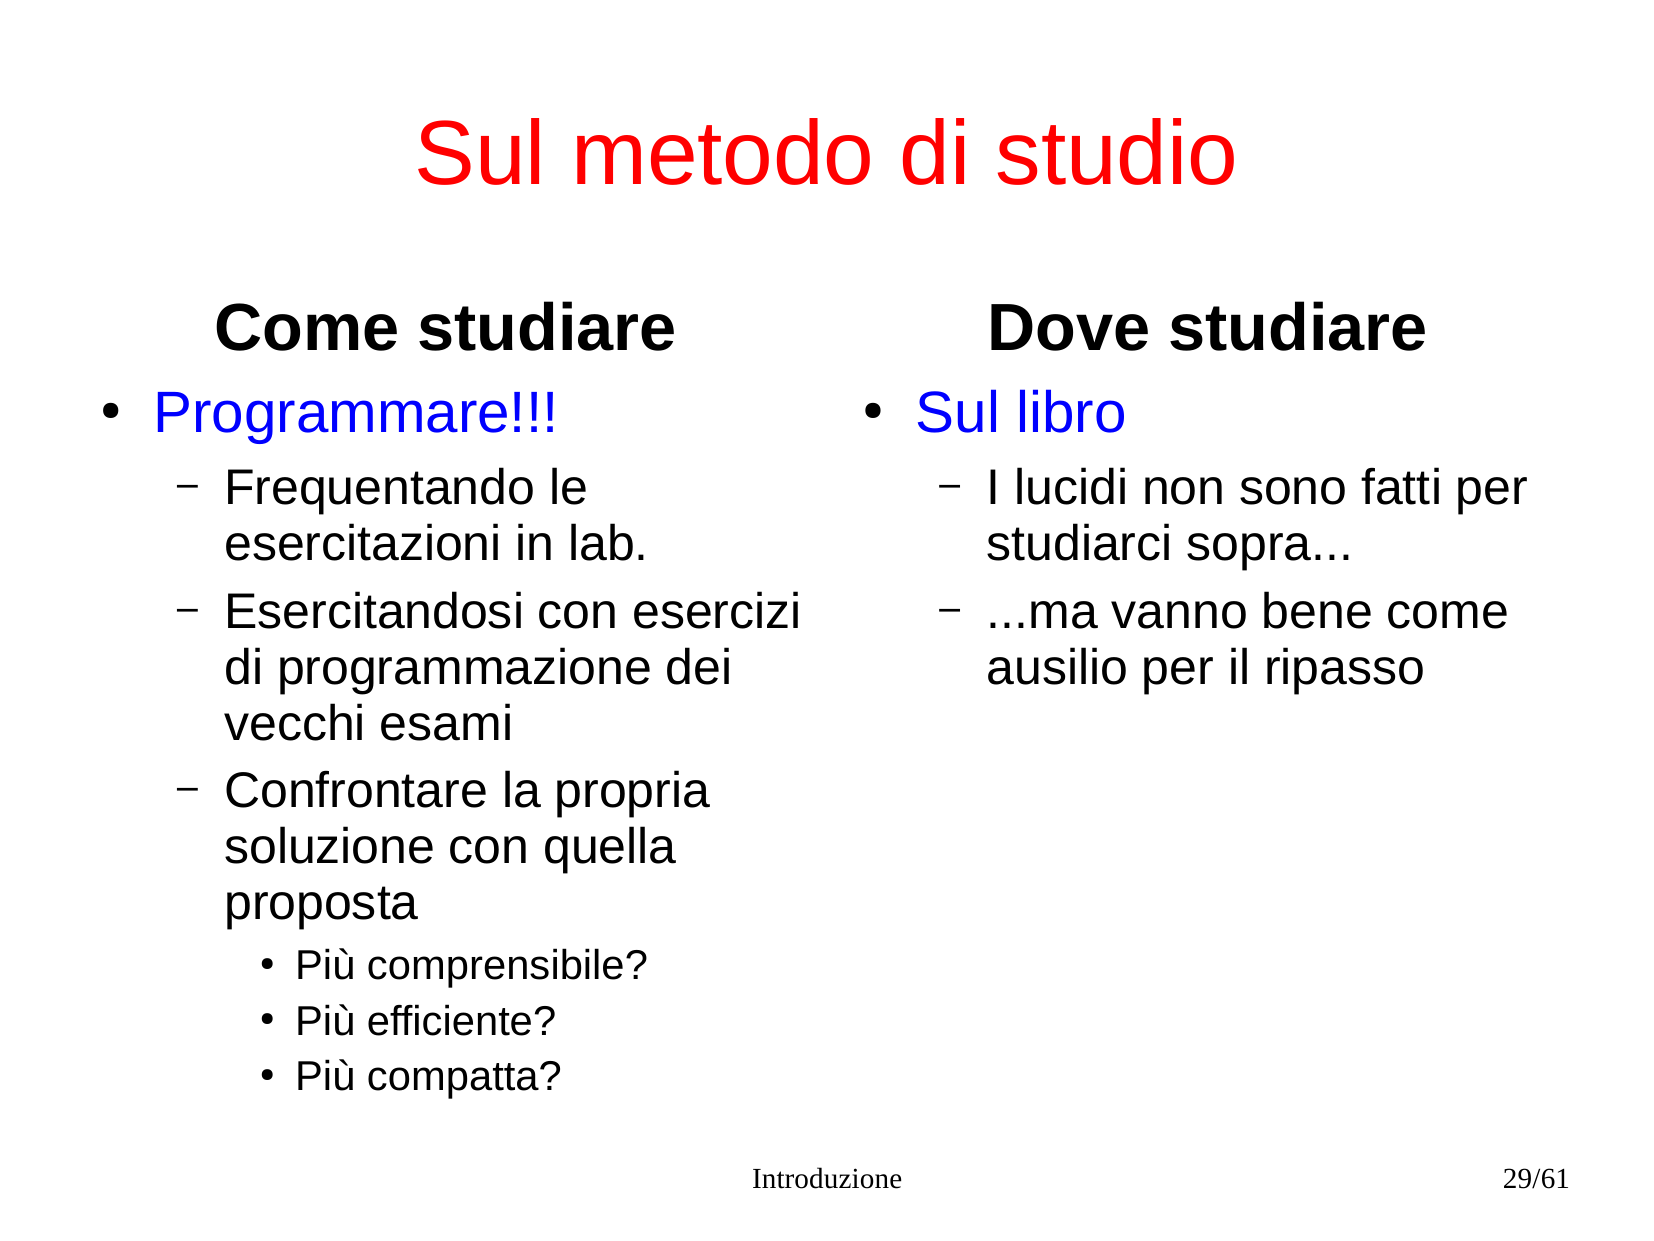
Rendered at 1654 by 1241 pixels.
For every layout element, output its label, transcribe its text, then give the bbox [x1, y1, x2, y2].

title Sul metodo di studio [82, 49, 1571, 257]
list Dove studiare Sul libro I lucidi non sono fatti per studiarci sopra... ...ma vanno bene come ausilio per il ripasso [844, 290, 1571, 1126]
list Come studiare Programmare!!! Frequentando le esercitazioni in lab. Esercitandosi con esercizi di programmazione dei vecchi esami Confrontare la propria soluzione con quella proposta Più comprensibile? Più efficiente? Più compatta? [82, 290, 809, 1126]
